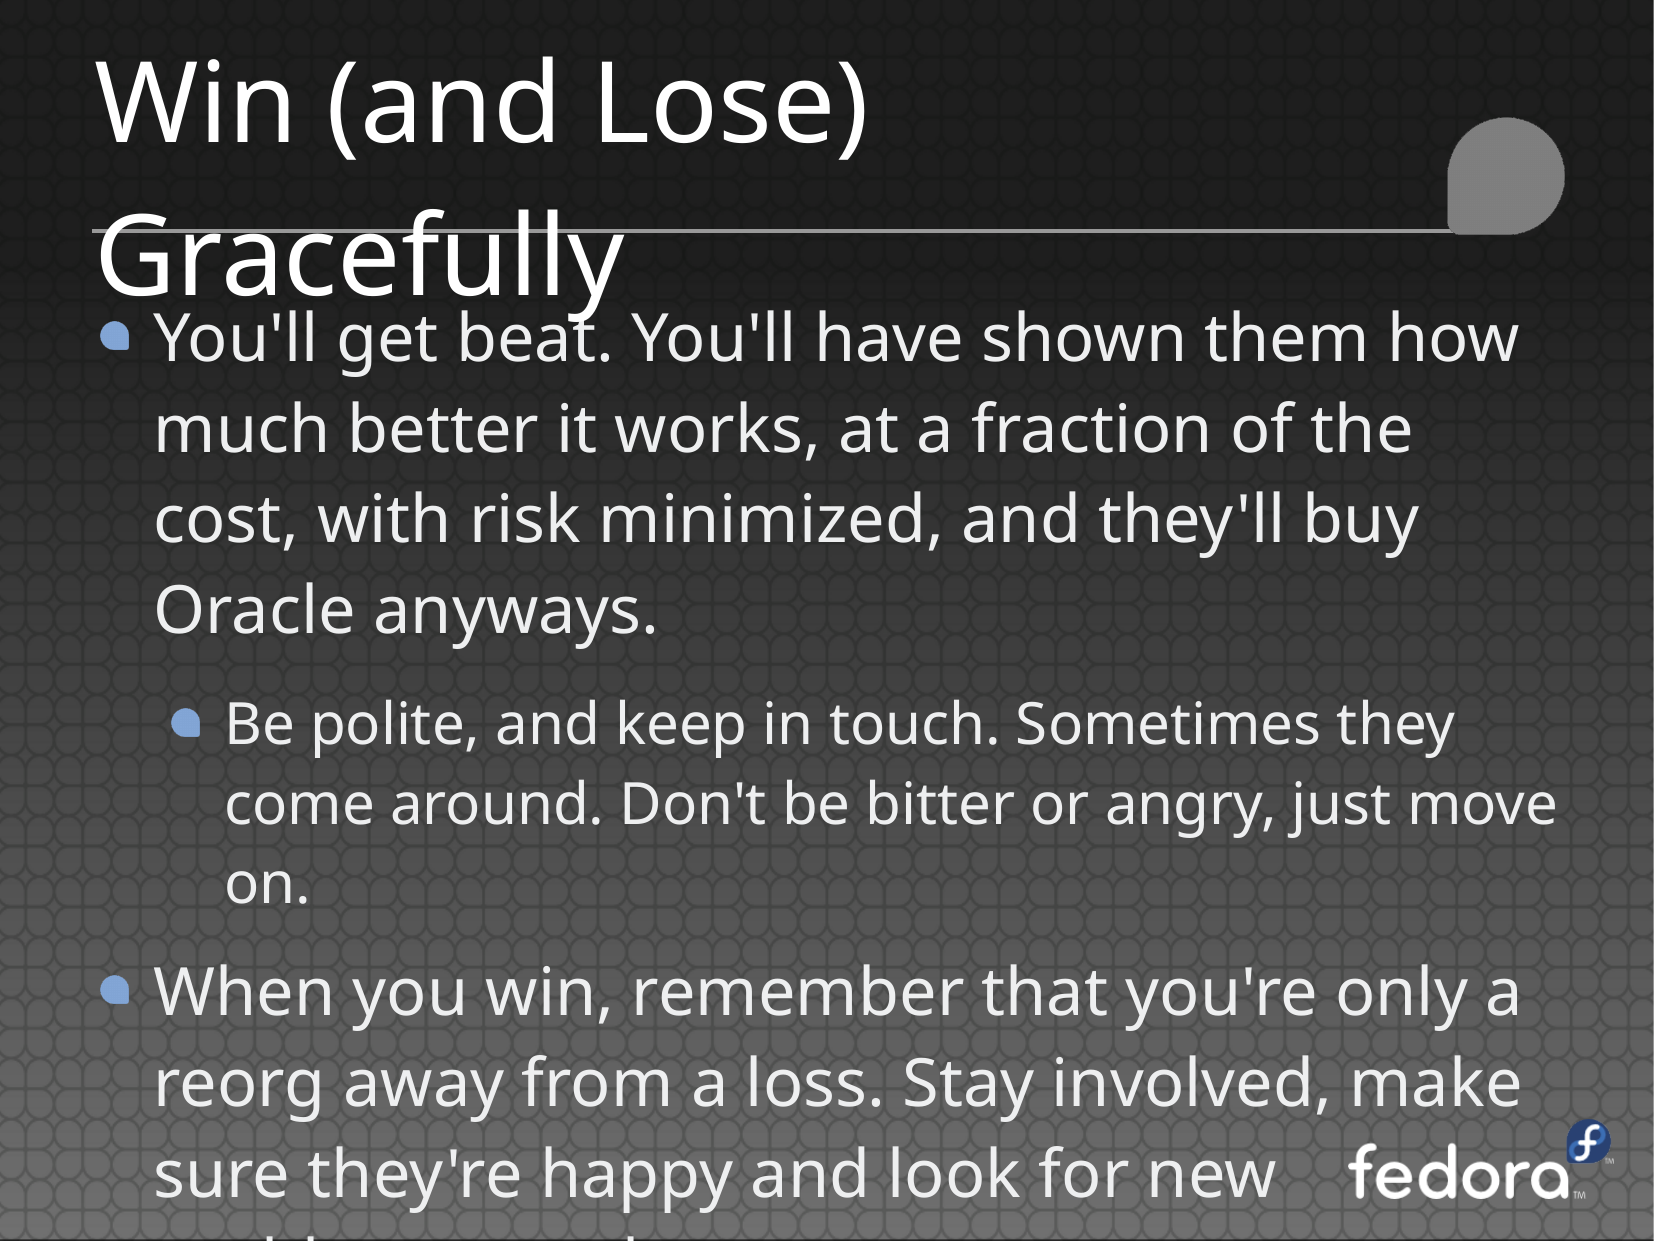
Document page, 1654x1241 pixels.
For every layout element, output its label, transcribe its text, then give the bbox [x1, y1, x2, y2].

title Win (and Lose) Gracefully [94, 100, 1426, 251]
list You'll get beat. You'll have shown them how much better it works, at a fraction of the cost, with risk minimized, and they'll buy Oracle anyways. Be polite, and keep in touch. Sometimes they come around. Don't be bitter or angry, just move on. When you win, remember that you're only a reorg away from a loss. Stay involved, make sure they're happy and look for new problems to solve. [82, 290, 1571, 1102]
picture [0, 0, 1654, 1241]
